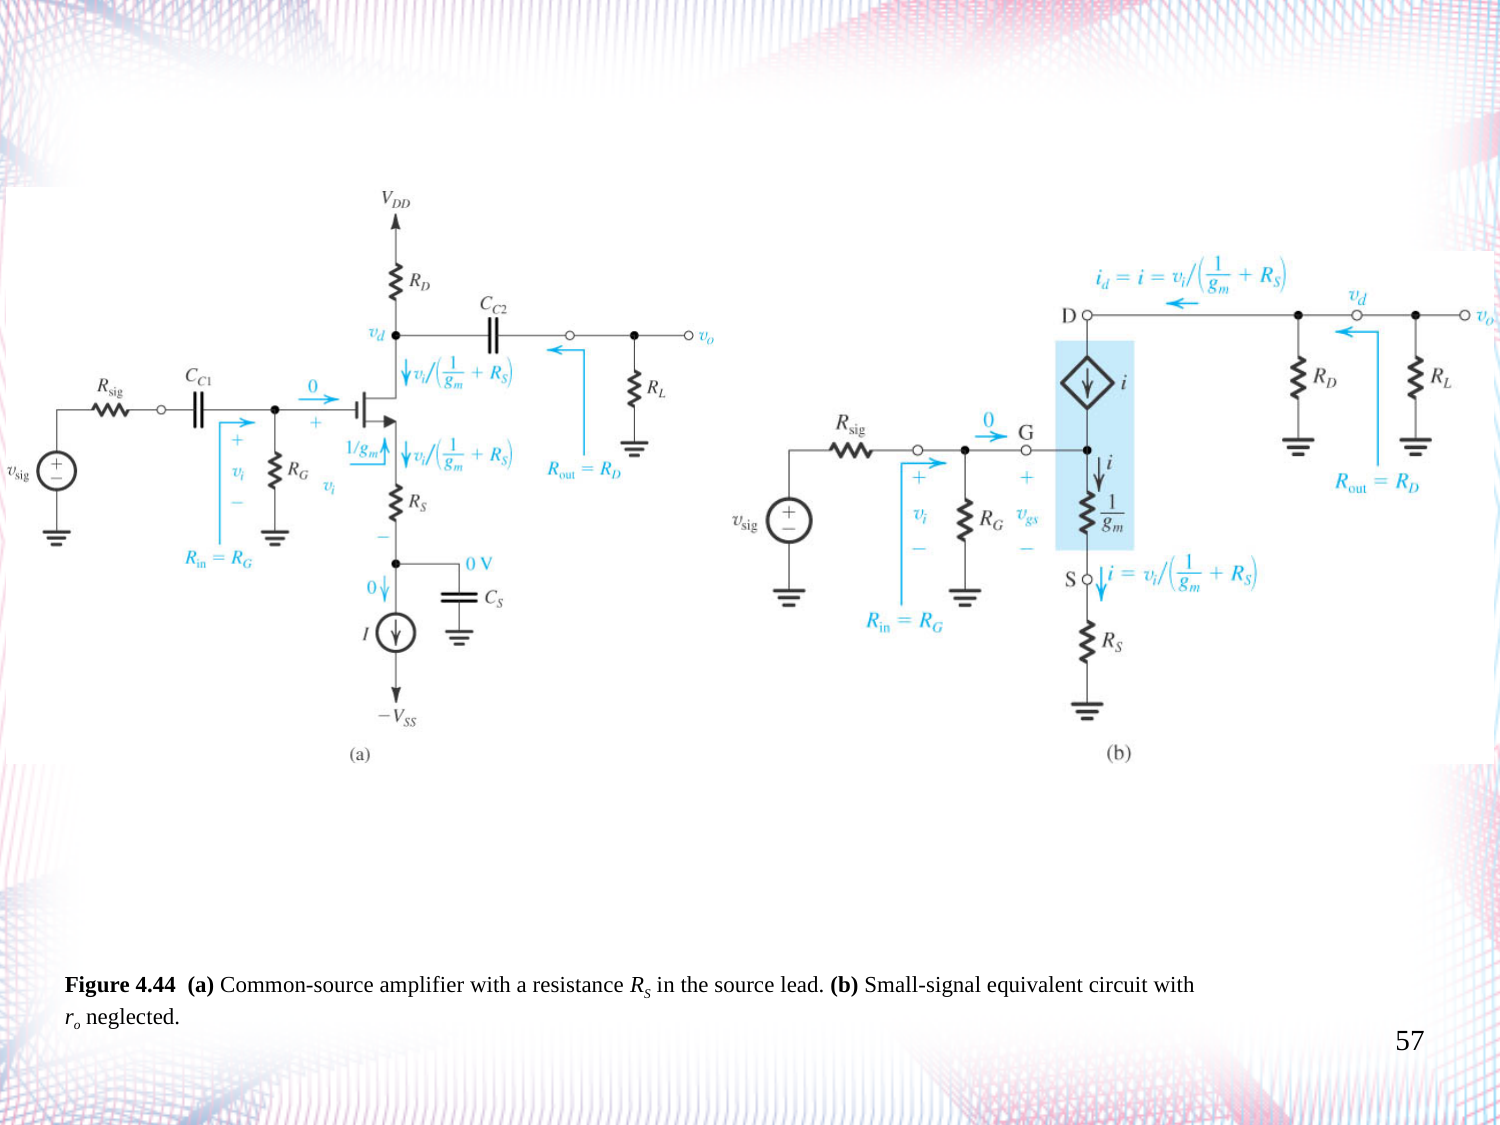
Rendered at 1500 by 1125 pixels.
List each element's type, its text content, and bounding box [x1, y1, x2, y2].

text_box Figure 4.44 (a) Common-source amplifier with a resistance RS in the source lead. (b) Small-signal equivalent circuit with ro neglected. [49, 962, 1213, 1041]
picture [0, 0, 1500, 1125]
